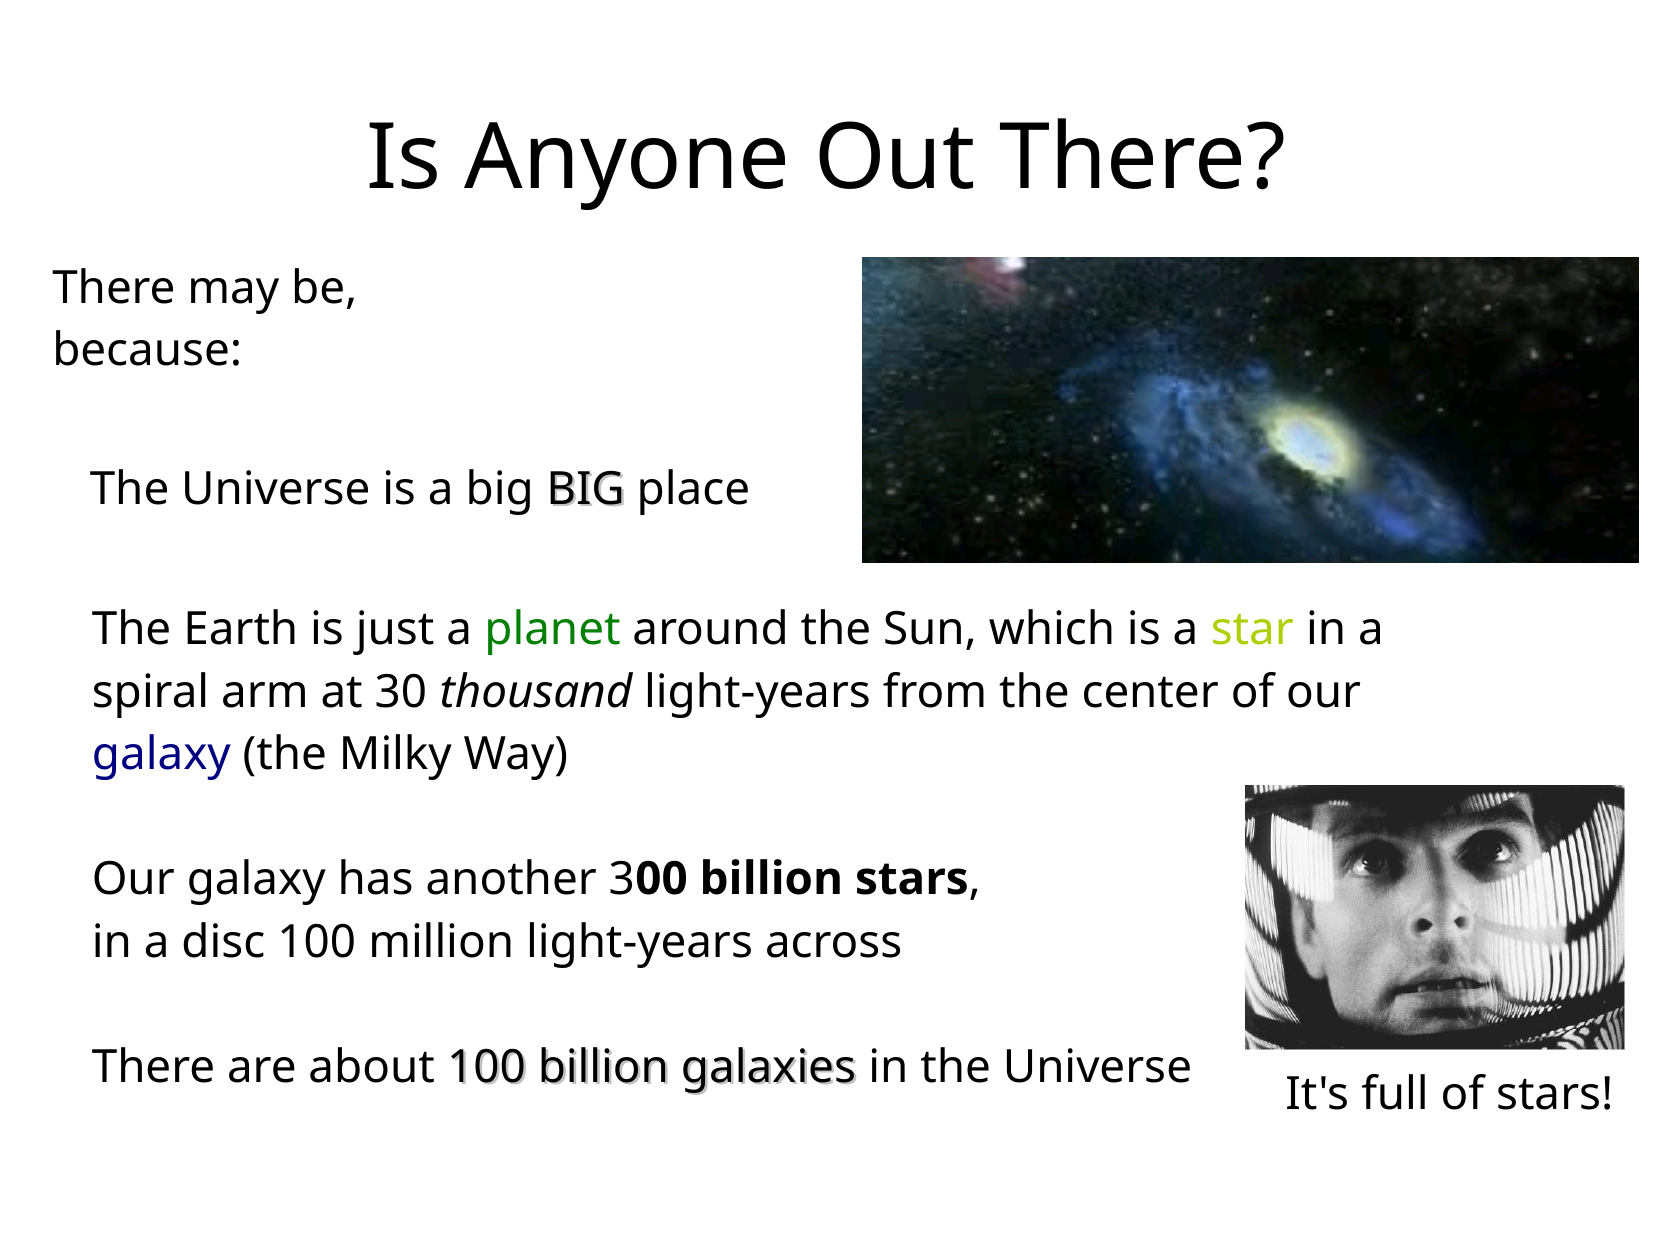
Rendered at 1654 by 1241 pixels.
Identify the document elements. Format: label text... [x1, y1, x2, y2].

title Is Anyone Out There? [82, 49, 1571, 257]
text_box The Universe is a big BIG place [75, 447, 1538, 606]
picture [862, 257, 1639, 563]
text_box The Earth is just a planet around the Sun, which is a star in a spiral arm at 30 thousand light-years from the center of our galaxy (the Milky Way) Our galaxy has another 300 billion stars, in a disc 100 million light-years across There are about 100 billion galaxies in the Universe [77, 588, 1414, 1176]
text_box There may be, because: [37, 246, 526, 405]
picture [1414, 784, 1625, 1051]
text_box It's full of stars! [1414, 1053, 1601, 1120]
